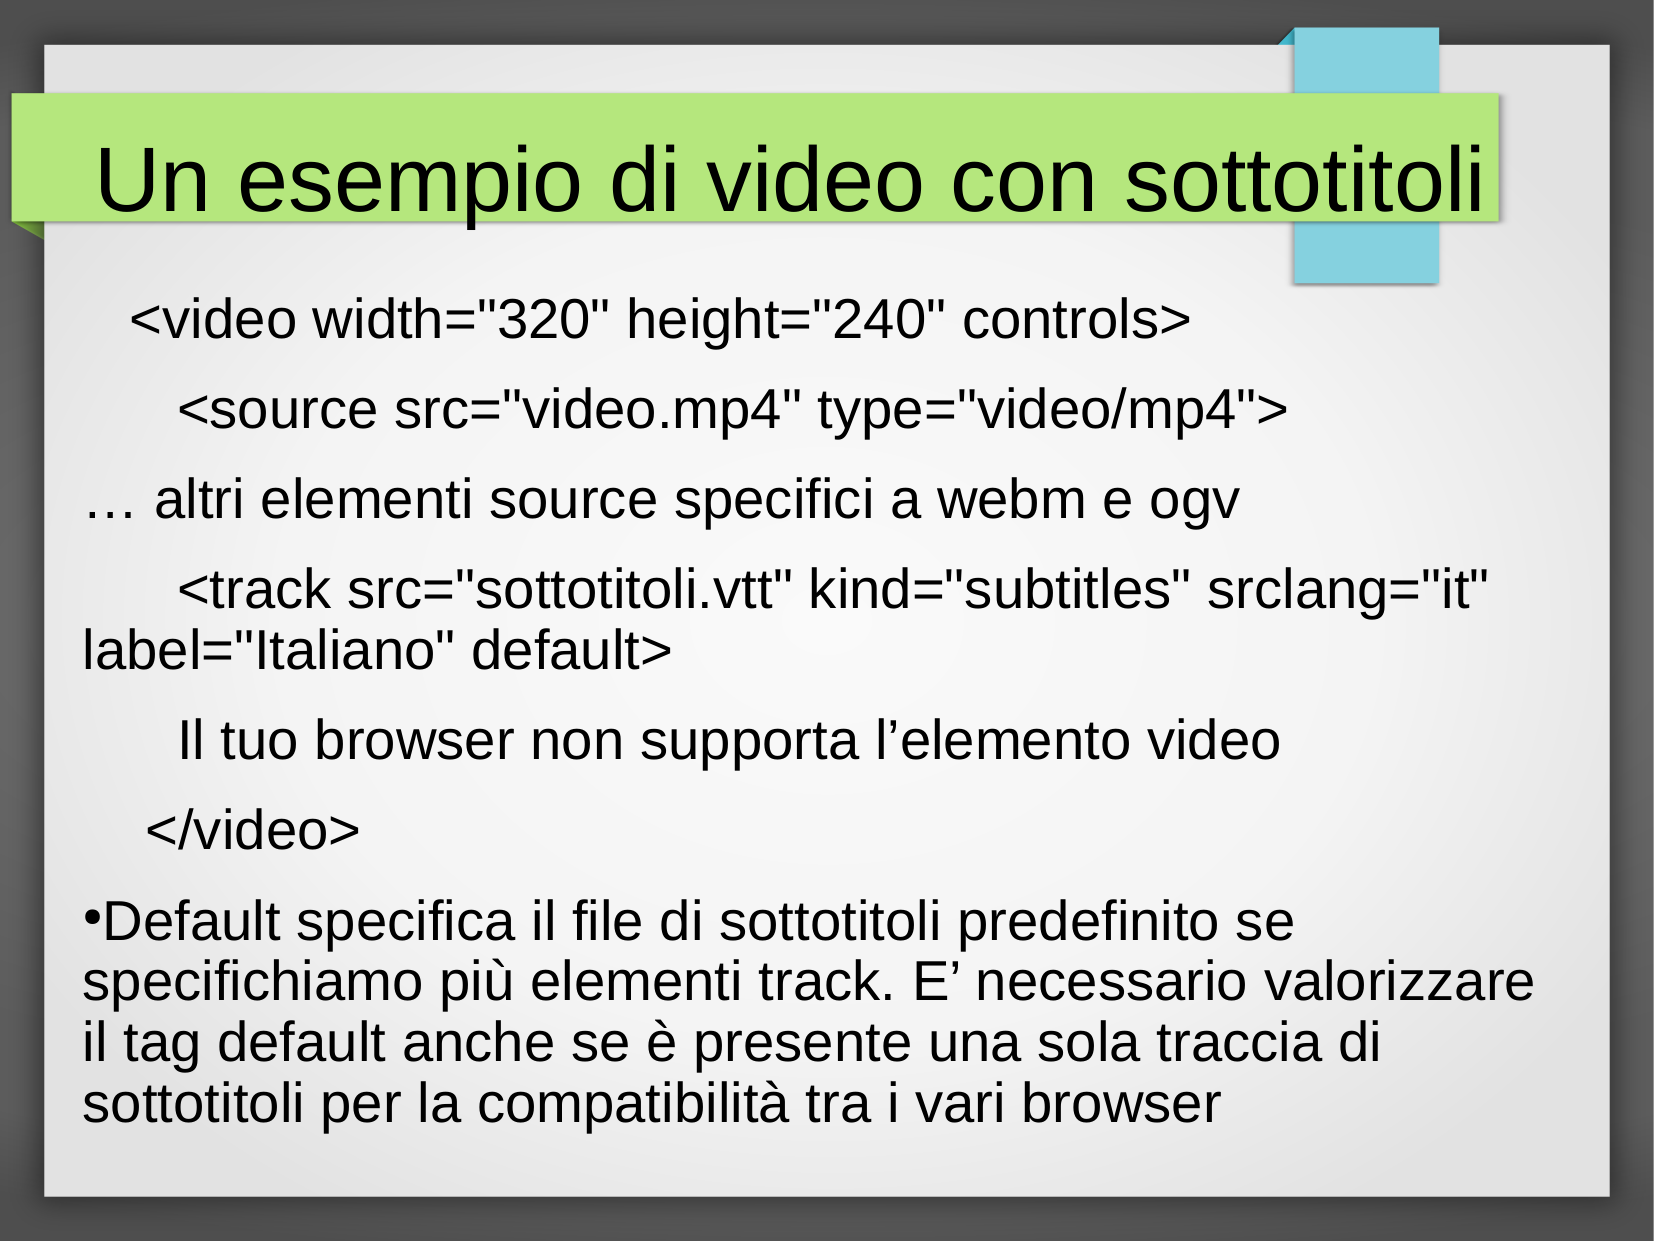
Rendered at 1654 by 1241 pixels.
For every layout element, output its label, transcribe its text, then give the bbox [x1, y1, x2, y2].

picture [0, 0, 1654, 1241]
list <video width="320" height="240" controls> <source src="video.mp4" type="video/mp4"> … altri elementi source specifici a webm e ogv <track src="sottotitoli.vtt" kind="subtitles" srclang="it" label="Italiano" default> Il tuo browser non supporta l’elemento video </video> Default specifica il file di sottotitoli predefinito se specifichiamo più elementi track. E’ necessario valorizzare il tag default anche se è presente una sola traccia di sottotitoli per la compatibilità tra i vari browser [82, 290, 1571, 1146]
title Un esempio di video con sottotitoli [47, 70, 1536, 278]
